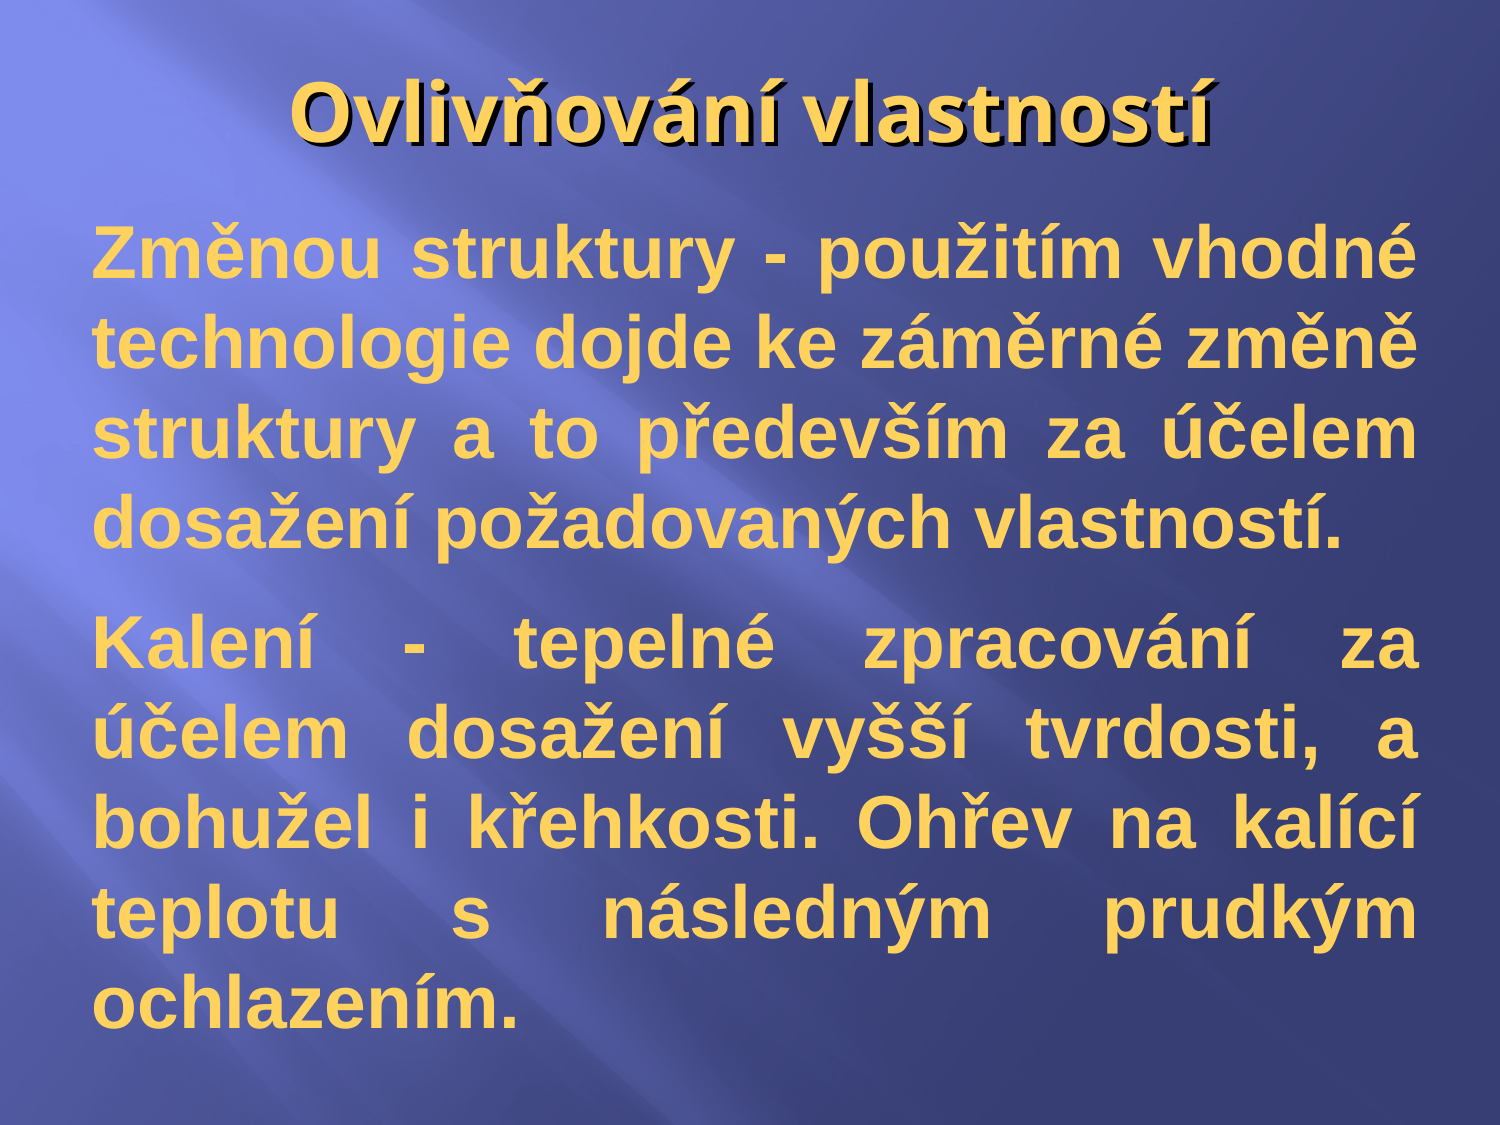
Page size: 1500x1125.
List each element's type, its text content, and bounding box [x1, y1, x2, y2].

text_box Změnou struktury - použitím vhodné technologie dojde ke záměrné změně struktury a to především za účelem dosažení požadovaných vlastností. Kalení - tepelné zpracování za účelem dosažení vyšší tvrdosti, a bohužel i křehkosti. Ohřev na kalící teplotu s následným prudkým ochlazením. [76, 196, 1436, 1035]
title Ovlivňování vlastností [75, 45, 1426, 173]
picture [0, 0, 1500, 1125]
